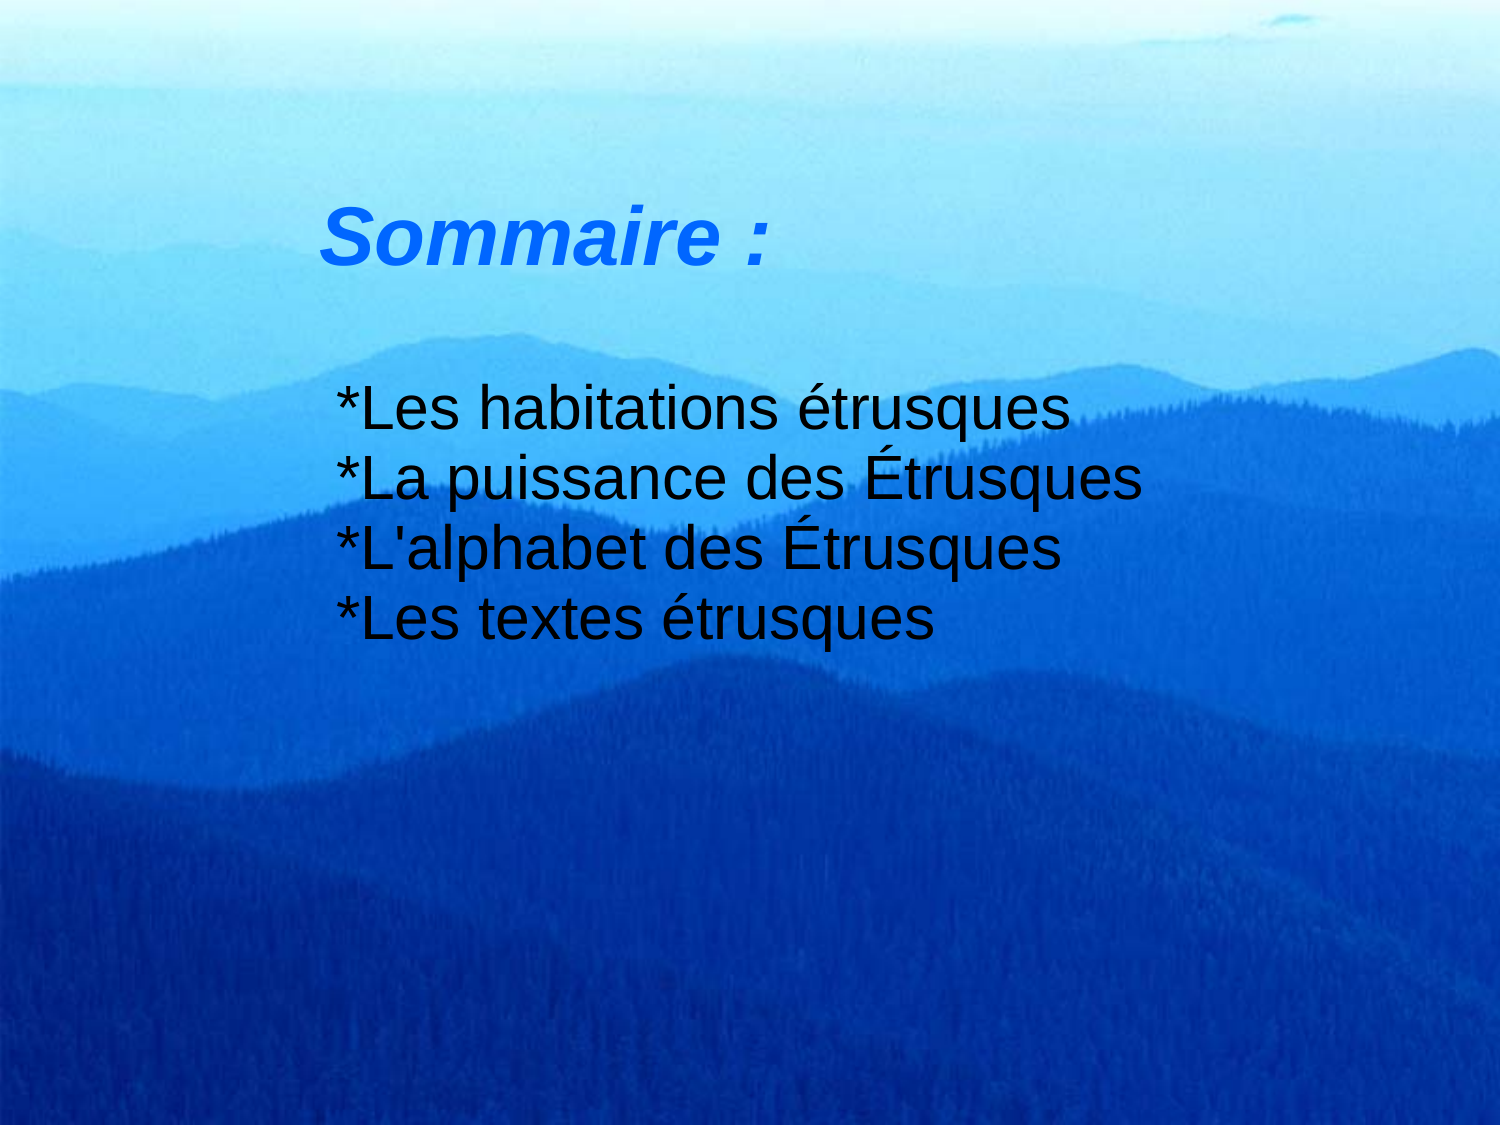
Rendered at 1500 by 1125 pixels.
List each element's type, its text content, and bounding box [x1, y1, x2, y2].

text_box *Les habitations étrusques *La puissance des Étrusques *L'alphabet des Étrusques *Les textes étrusques [321, 366, 1170, 659]
title Sommaire : [307, 142, 1224, 331]
picture [0, 0, 1500, 1125]
